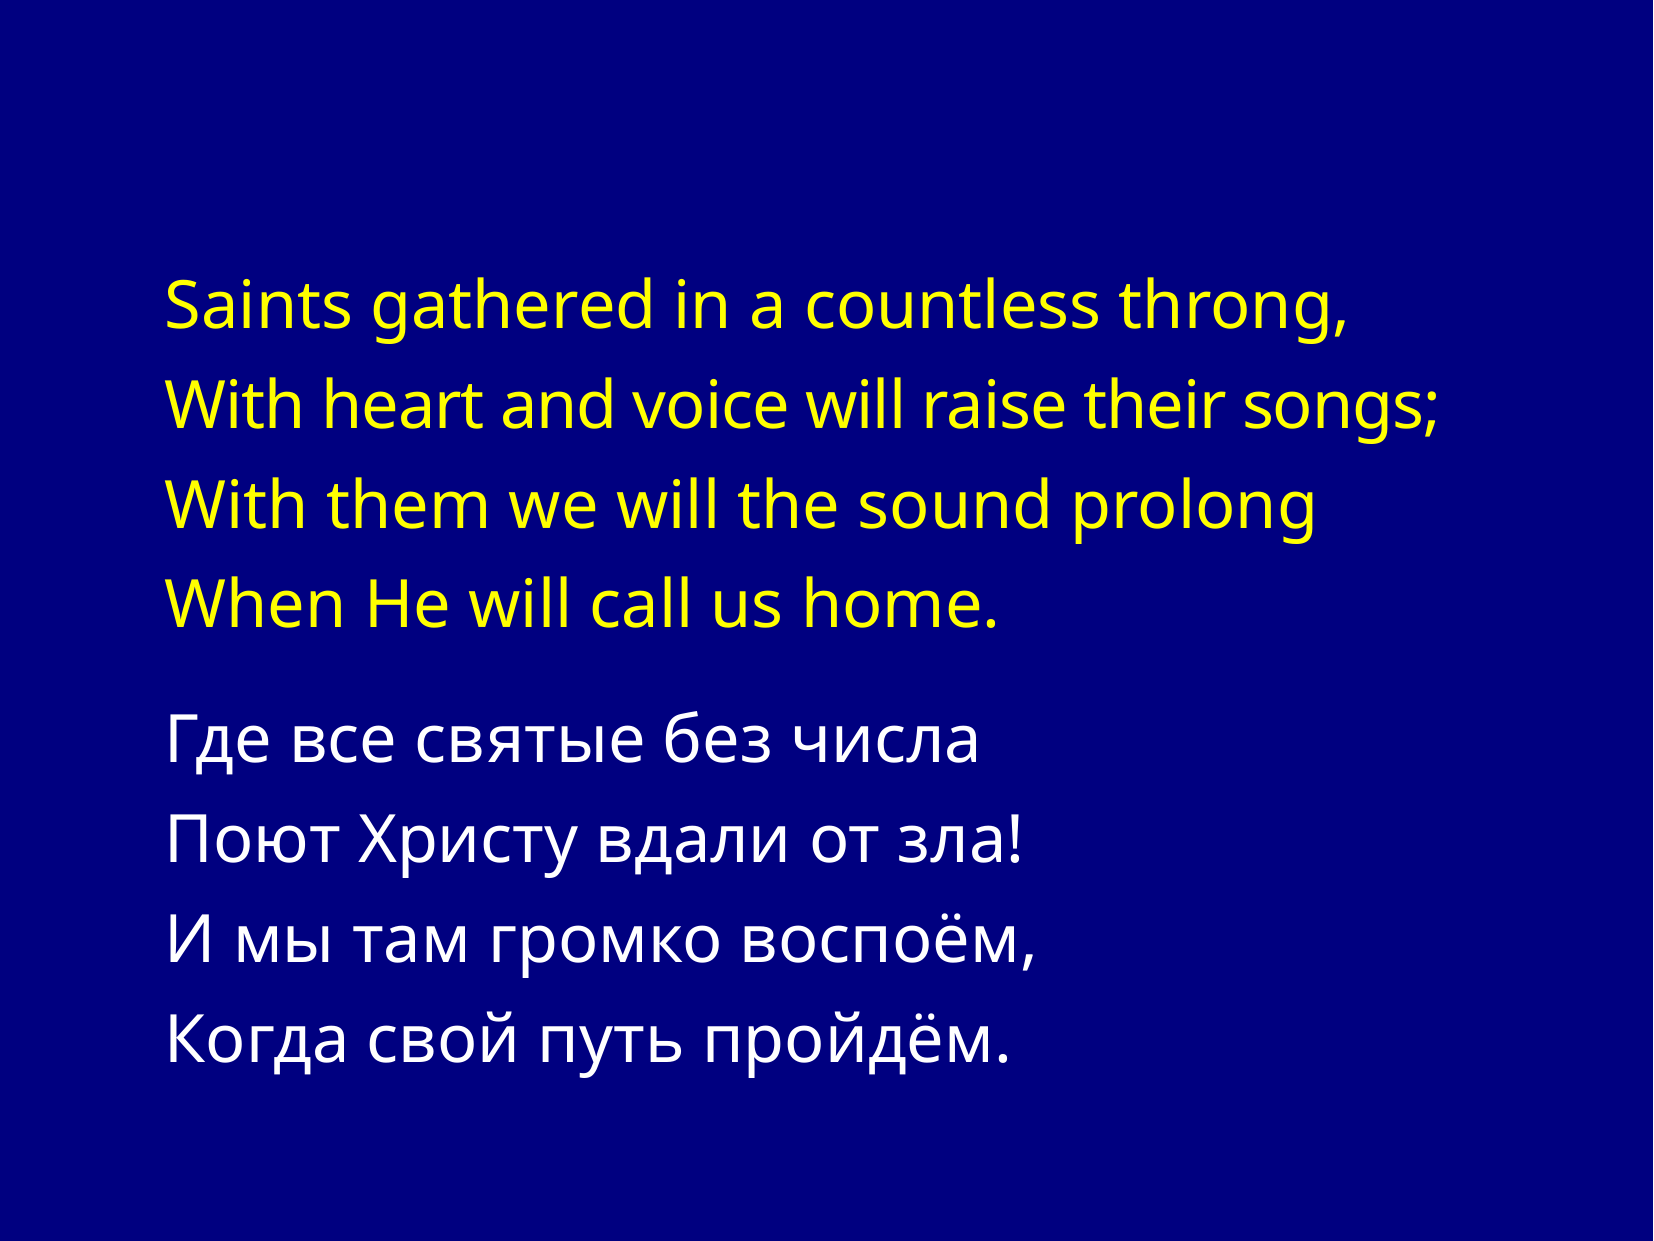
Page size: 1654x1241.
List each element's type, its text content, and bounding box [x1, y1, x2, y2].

text_box Где все святые без числа Поют Христу вдали от зла! И мы там громко воспоём, Когда свой путь пройдём. [37, 675, 1576, 1163]
text_box Saints gathered in a countless throng, With heart and voice will raise their songs; With them we will the sound prolong When He will call us home. [37, 150, 1653, 638]
